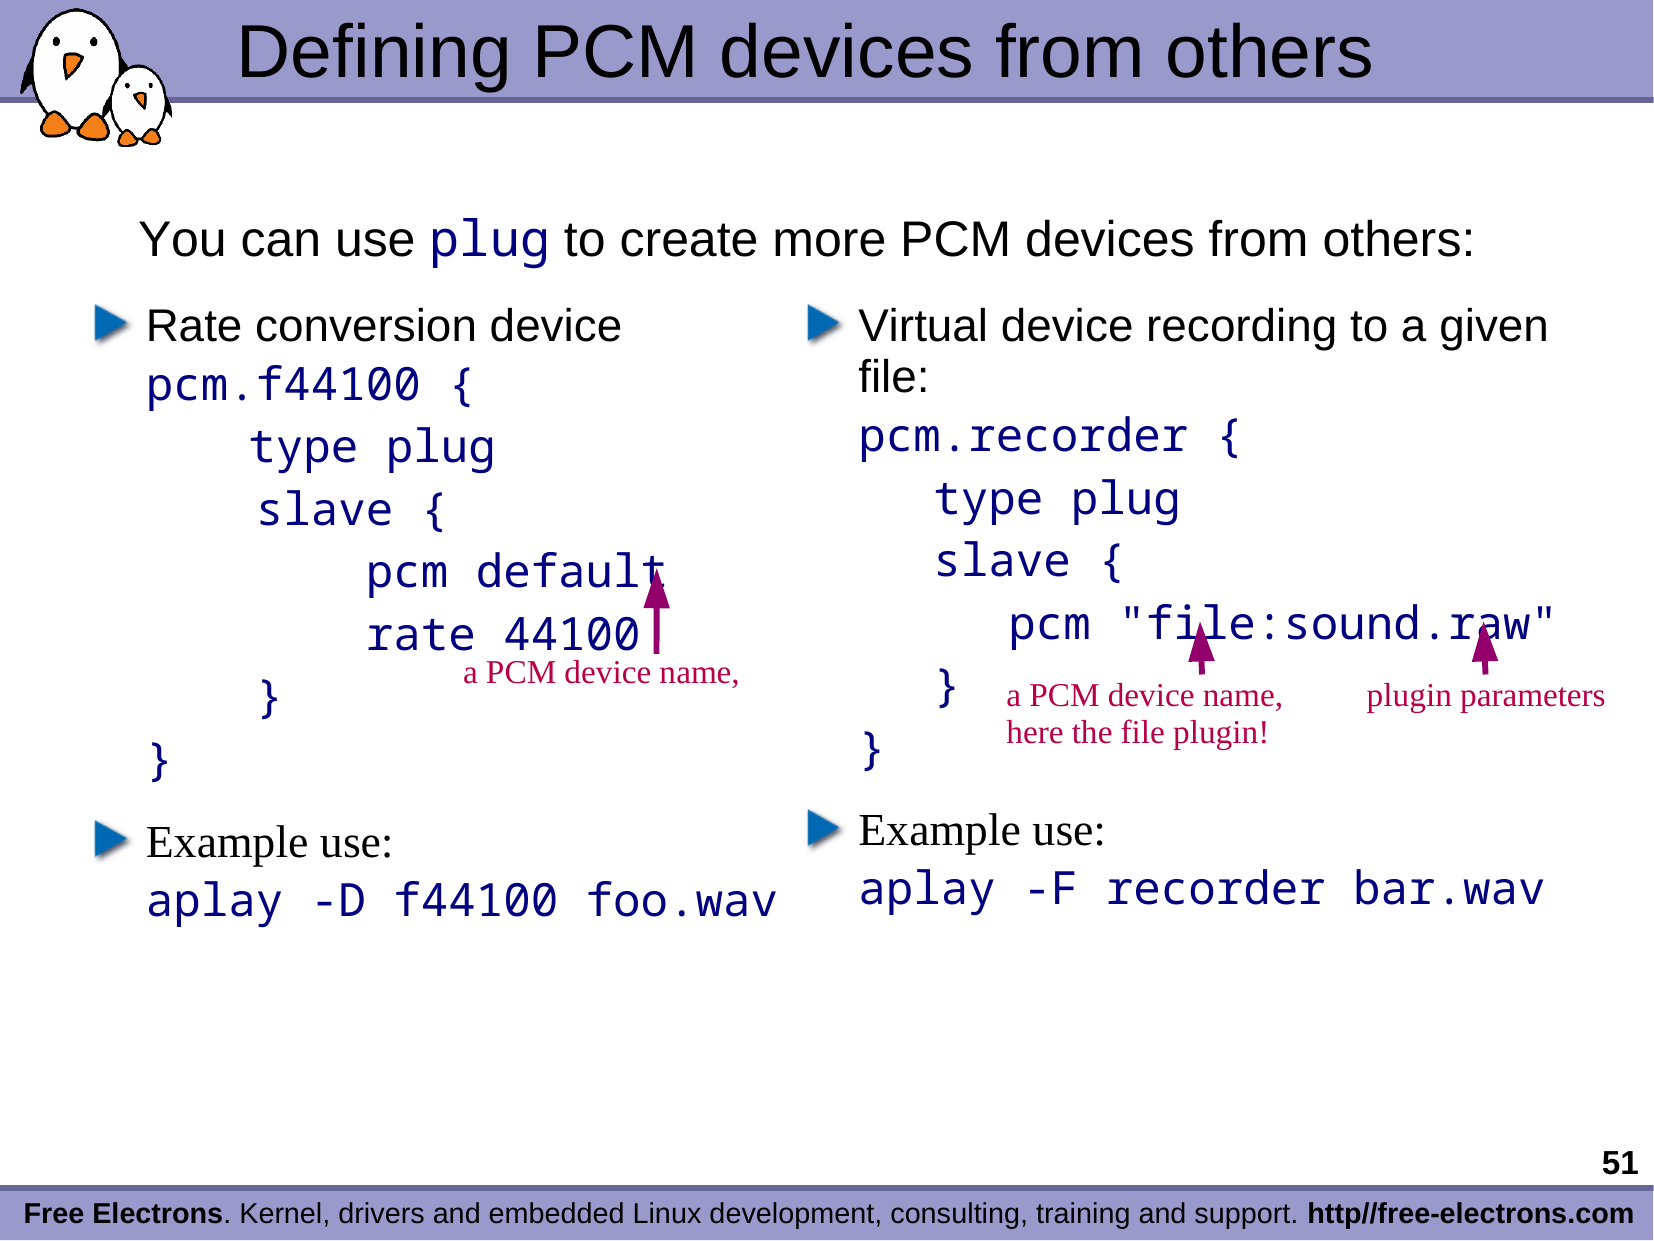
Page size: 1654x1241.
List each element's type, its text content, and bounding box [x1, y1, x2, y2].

list Rate conversion device pcm.f44100 { type plug slave { pcm default rate 44100 } } Example use: aplay -D f44100 foo.wav [75, 300, 787, 1066]
picture [20, 8, 172, 147]
text_box a PCM device name, [463, 653, 741, 735]
text_box You can use plug to create more PCM devices from others: [120, 203, 1583, 266]
text_box plugin parameters [1366, 676, 1607, 718]
title Defining PCM devices from others [60, 0, 1551, 104]
list Virtual device recording to a given file: pcm.recorder { type plug slave { pcm "file:sound.raw" } } Example use: aplay -F recorder bar.wav [787, 300, 1613, 1066]
text_box a PCM device name, here the file plugin! [1006, 676, 1284, 758]
